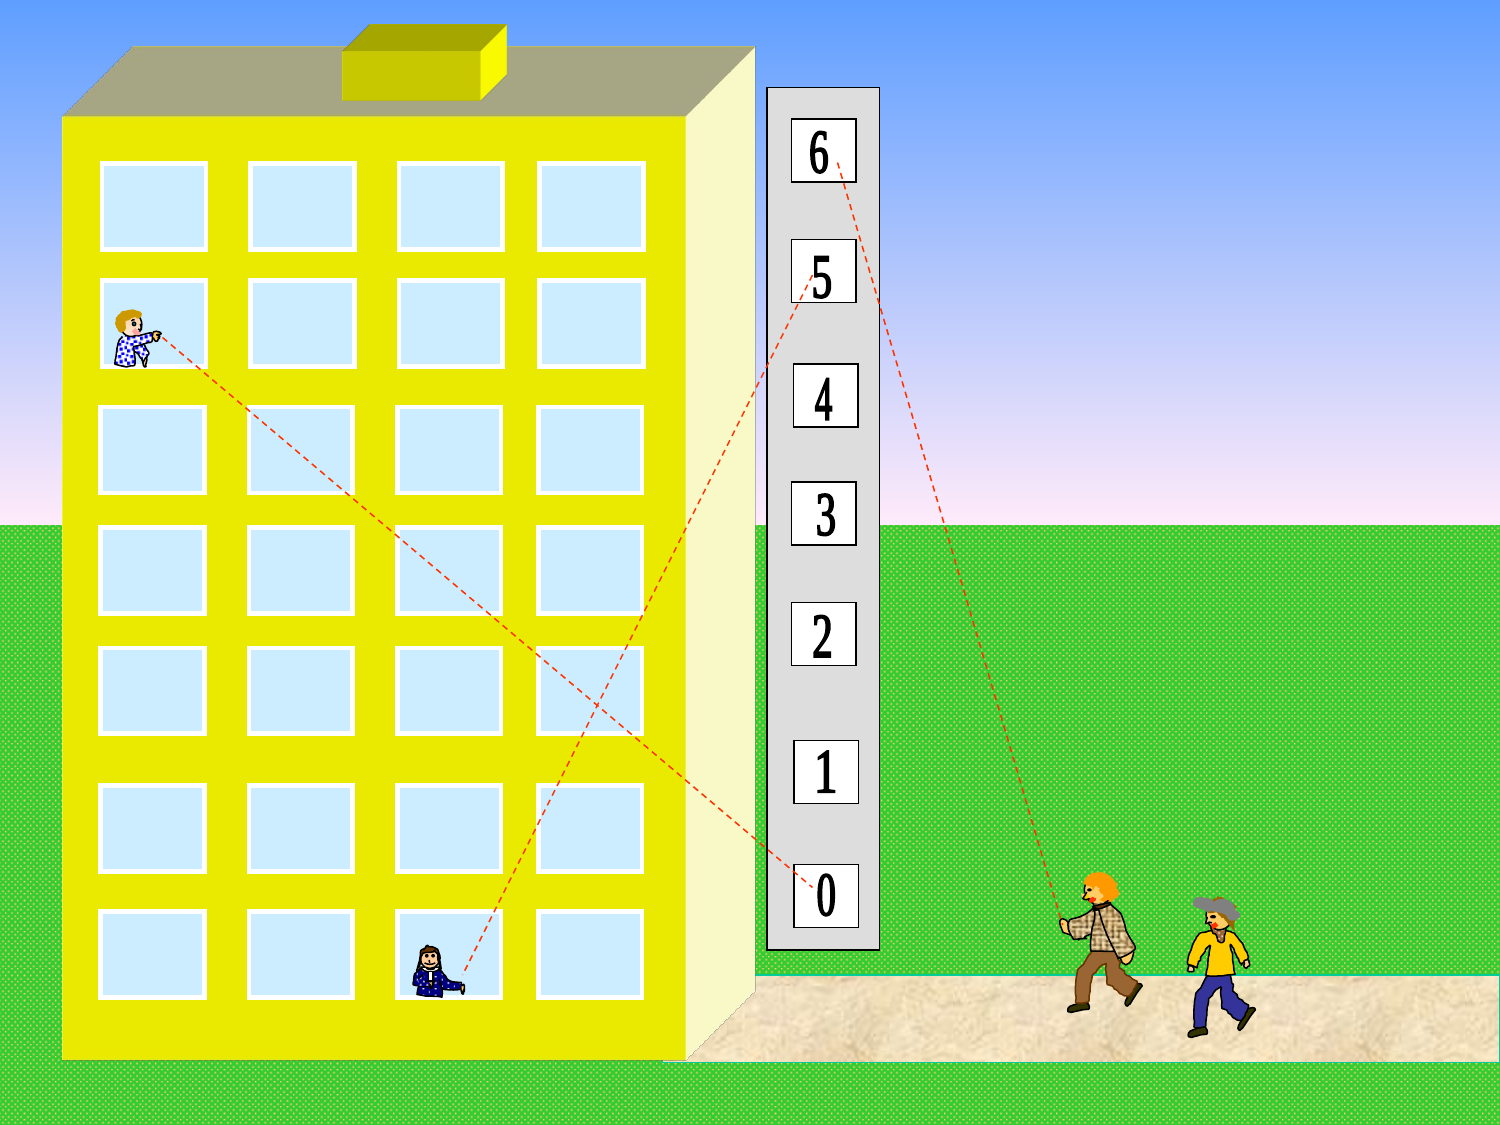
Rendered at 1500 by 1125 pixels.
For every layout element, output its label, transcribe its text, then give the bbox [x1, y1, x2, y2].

text_box 4 [815, 378, 832, 420]
text_box 6 [810, 131, 828, 174]
text_box 0 [818, 874, 835, 916]
text_box 2 [814, 615, 831, 657]
text_box 5 [814, 256, 831, 299]
text_box 3 [817, 493, 835, 536]
text_box [343, 52, 480, 101]
text_box [0, 0, 1500, 1125]
text_box 1 [818, 750, 835, 793]
